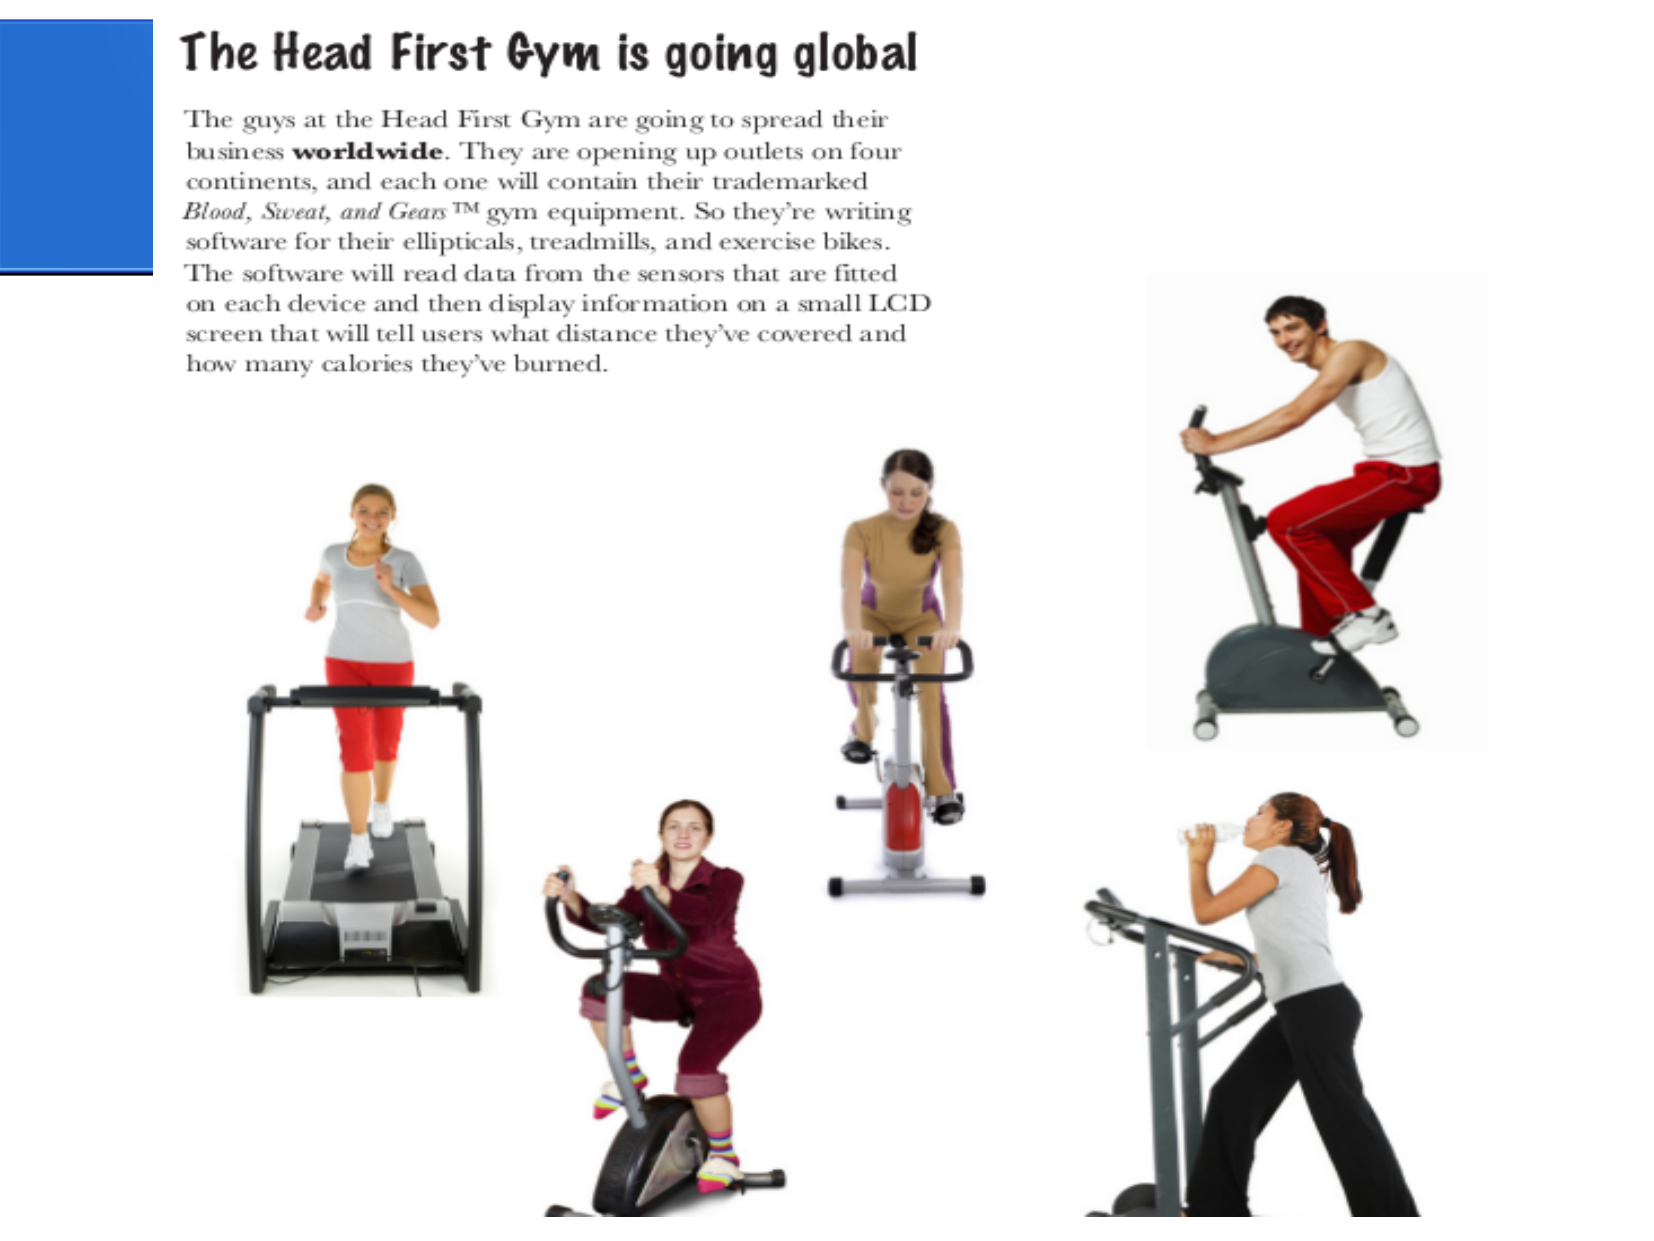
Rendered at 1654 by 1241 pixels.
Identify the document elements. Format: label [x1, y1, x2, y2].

picture [153, 11, 1512, 1217]
